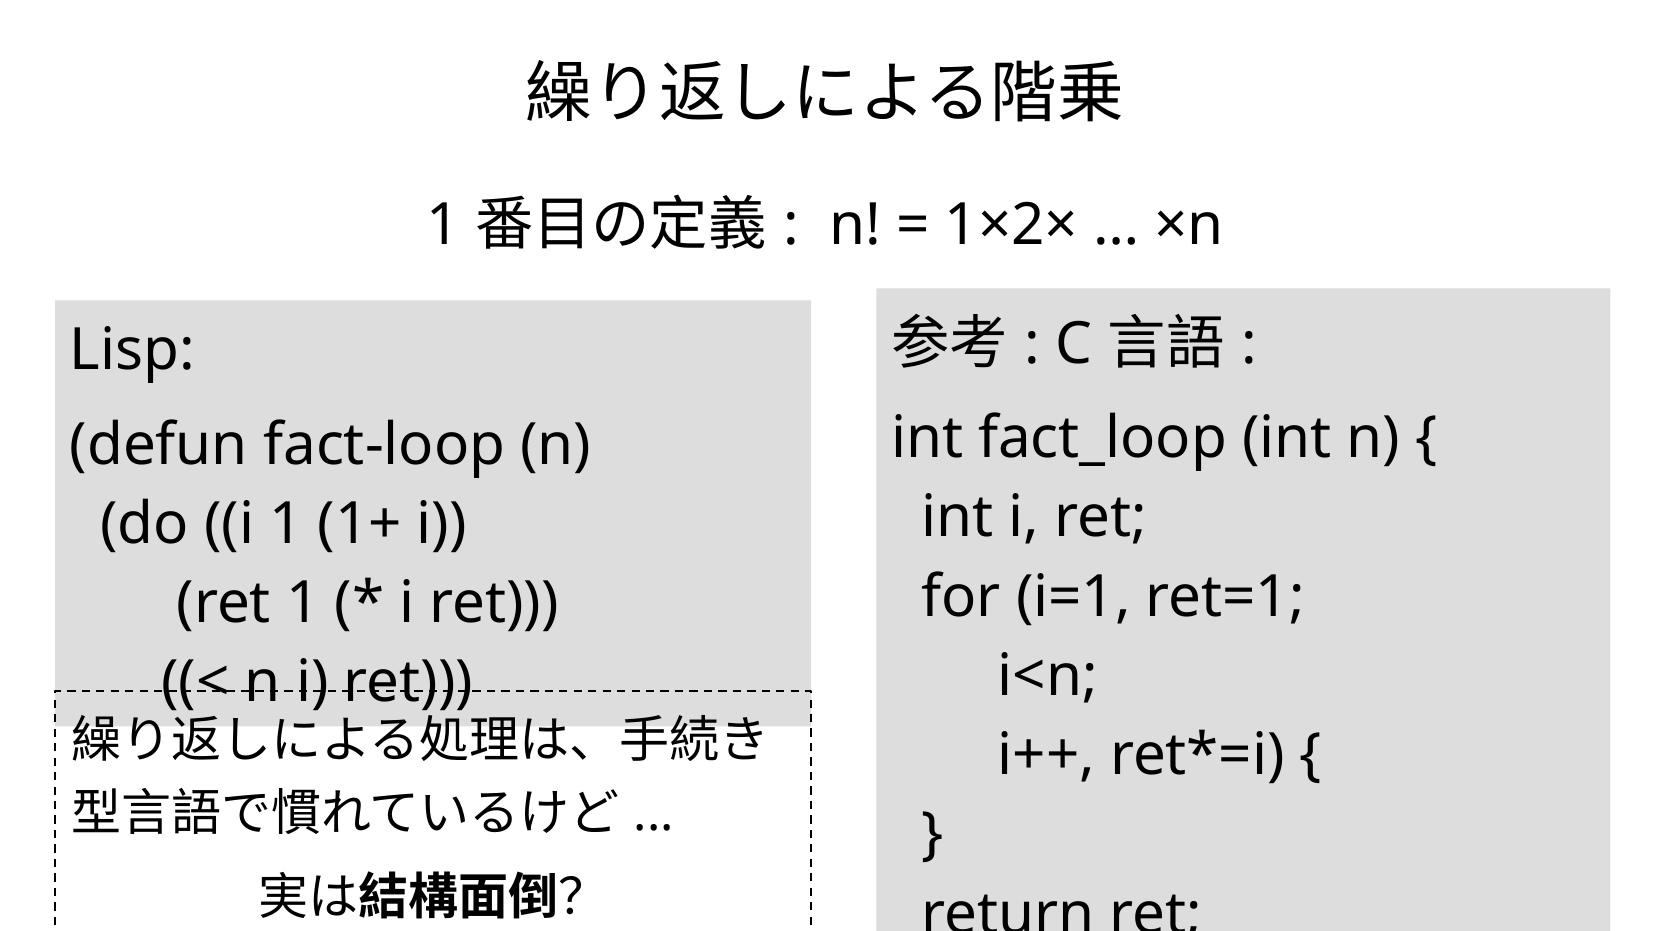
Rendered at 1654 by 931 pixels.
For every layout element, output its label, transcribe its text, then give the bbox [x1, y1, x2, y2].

text_box 繰り返しによる処理は、手続き型言語で慣れているけど... 実は結構面倒？ [55, 691, 812, 891]
text_box 参考: C言語: int fact_loop (int n) { int i, ret; for (i=1, ret=1; i<n; i++, ret*=i) { } return ret; } [876, 288, 1611, 899]
text_box 繰り返しによる階乗 1番目の定義: n! = 1×2× … ×n [75, 31, 1576, 227]
text_box Lisp: (defun fact-loop (n) (do ((i 1 (1+ i)) (ret 1 (* i ret))) ((< n i) ret))) [55, 300, 812, 653]
